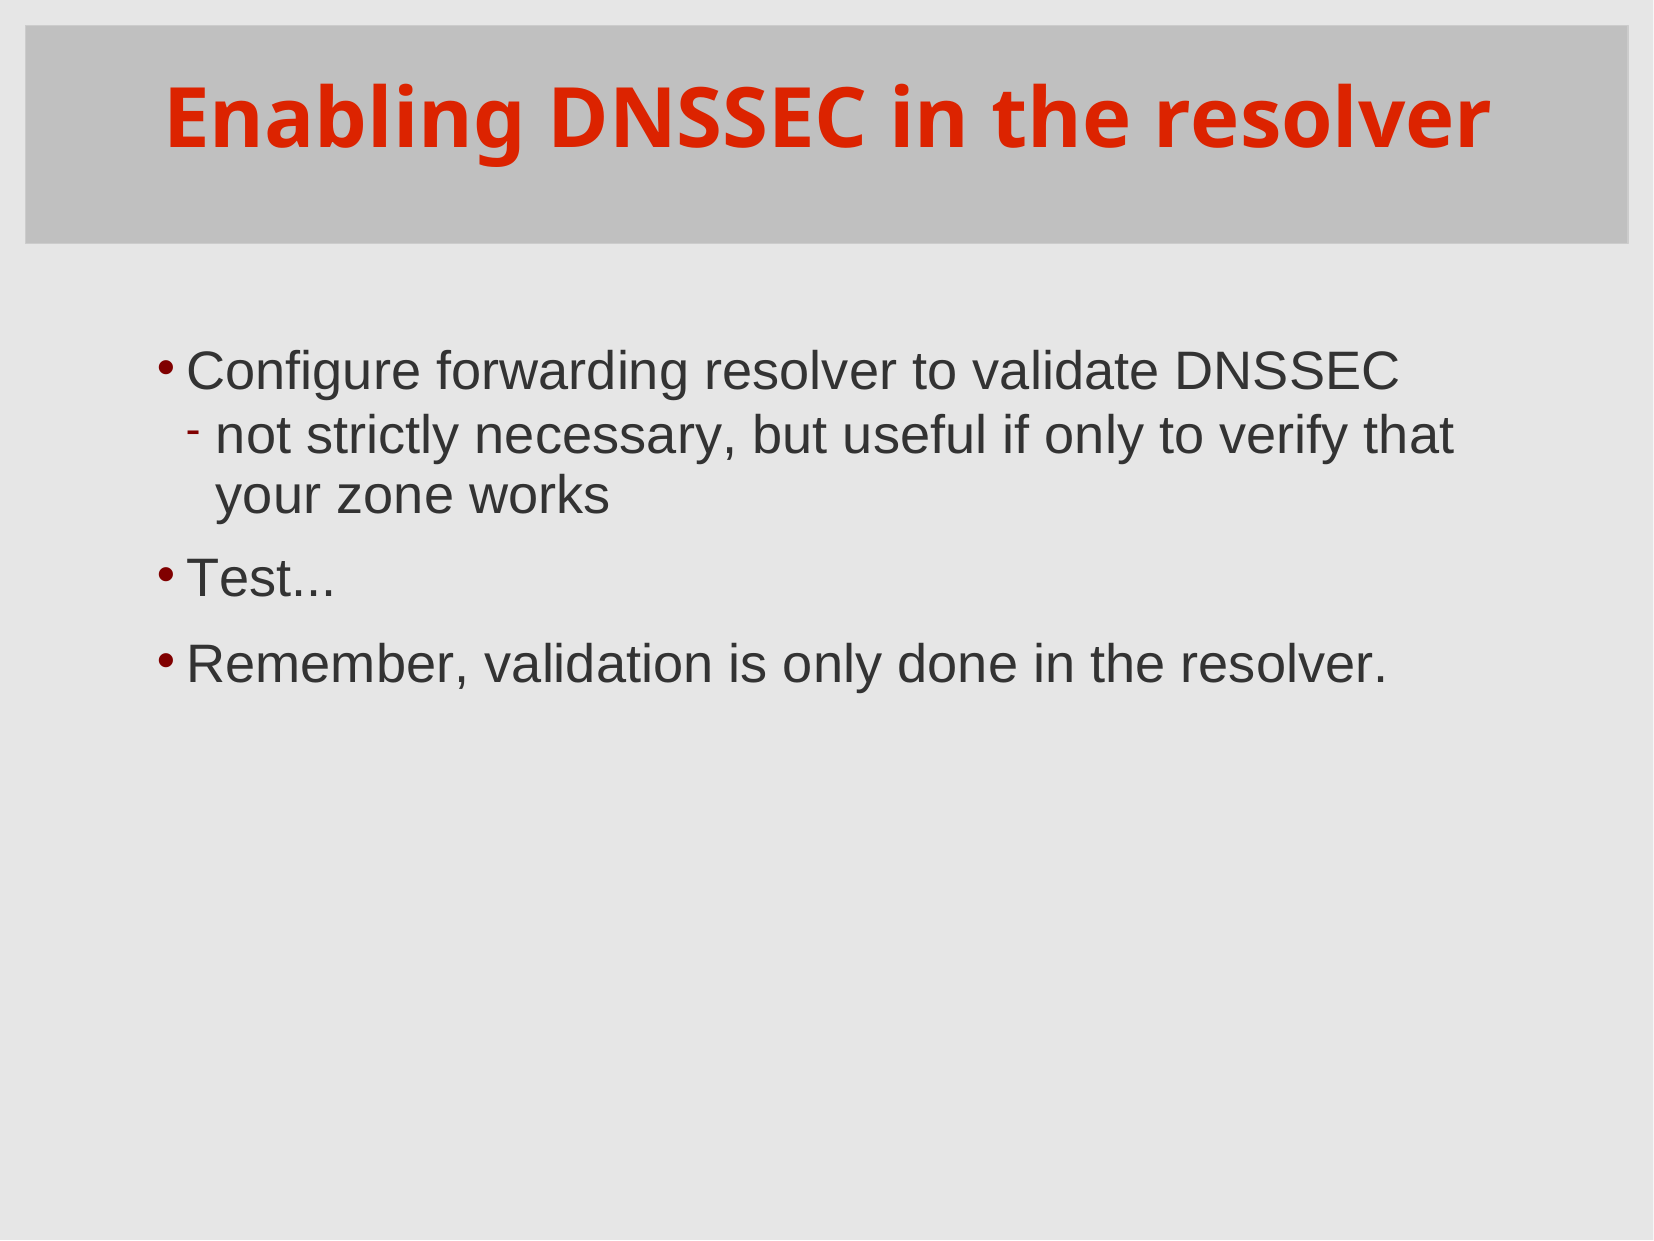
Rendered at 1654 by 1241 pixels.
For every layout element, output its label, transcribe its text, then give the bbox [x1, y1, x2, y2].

list Configure forwarding resolver to validate DNSSEC not strictly necessary, but useful if only to verify that your zone works Test... Remember, validation is only done in the resolver. [112, 332, 1540, 987]
title Enabling DNSSEC in the resolver [29, 53, 1628, 177]
